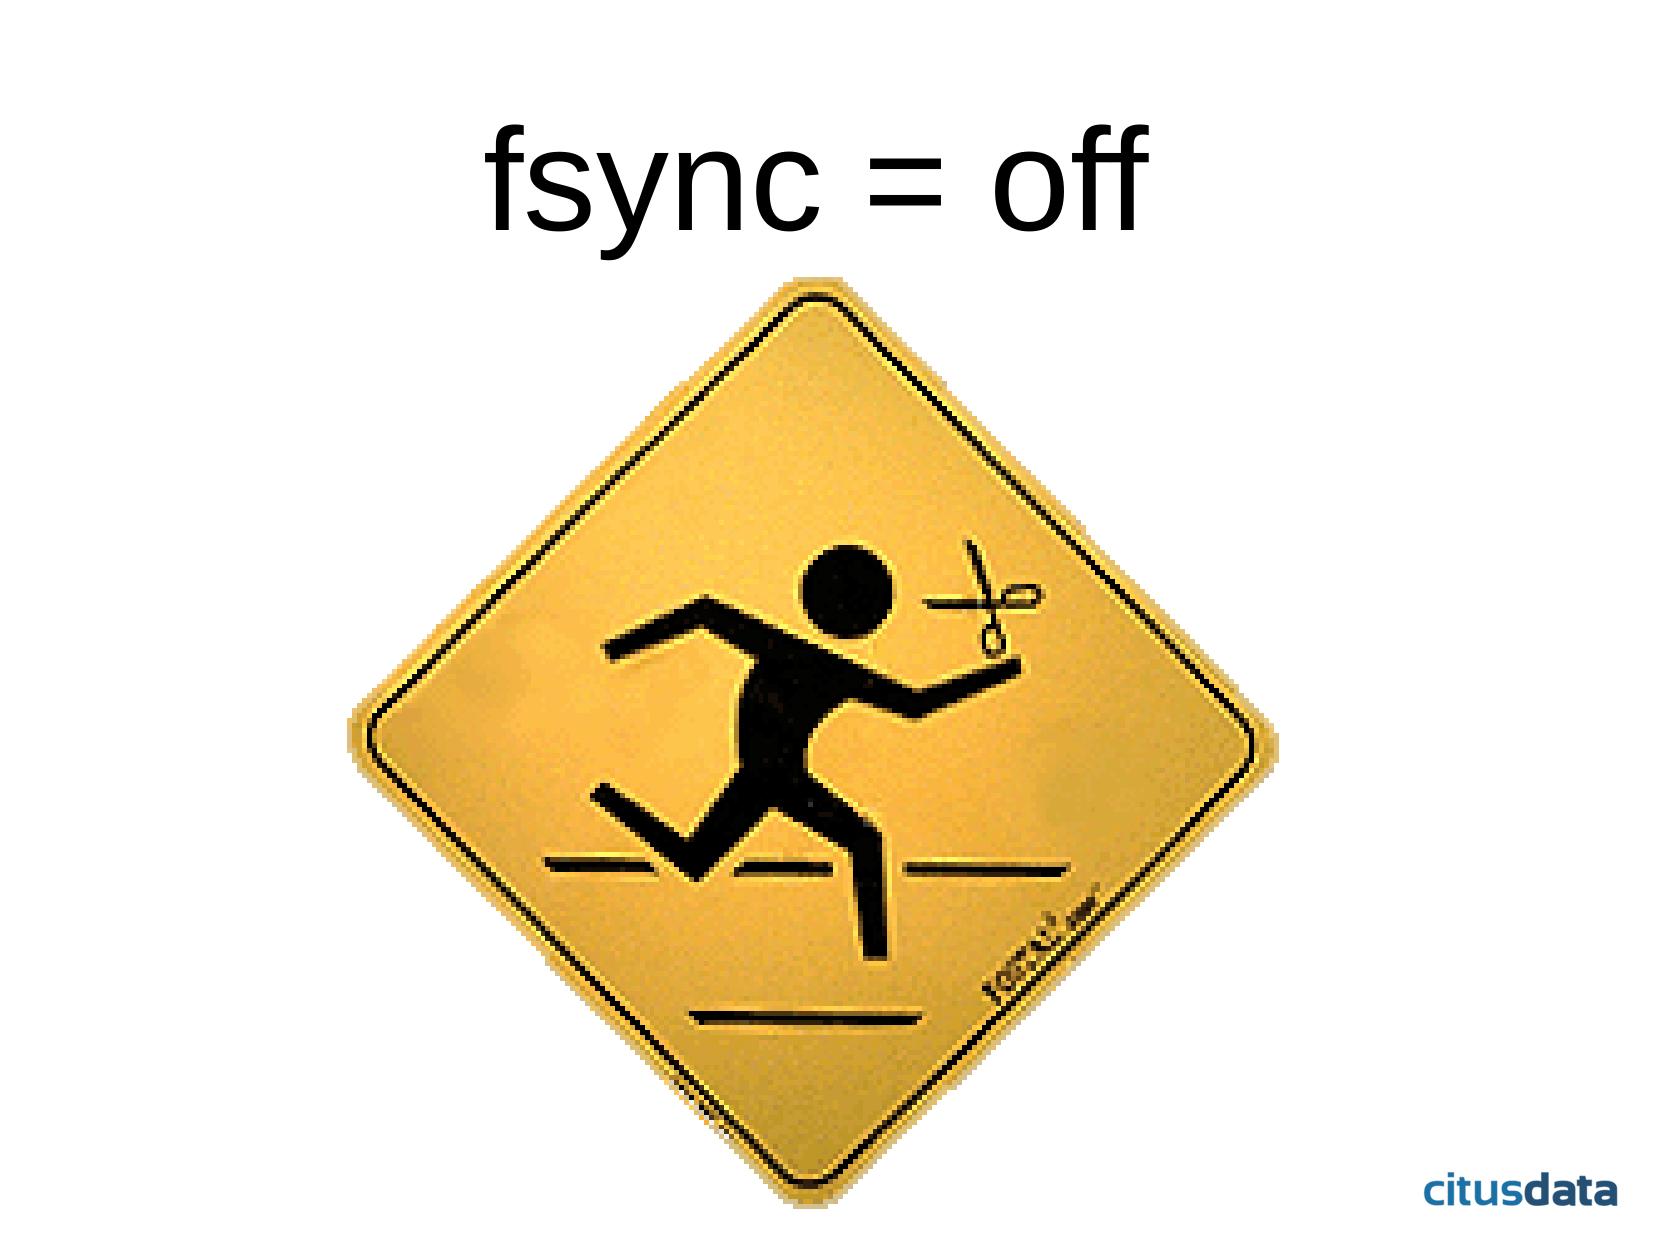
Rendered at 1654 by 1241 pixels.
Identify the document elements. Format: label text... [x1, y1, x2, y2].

subtitle fsync = off [71, 0, 1561, 660]
picture [323, 660, 1314, 1239]
picture [1420, 1167, 1622, 1209]
